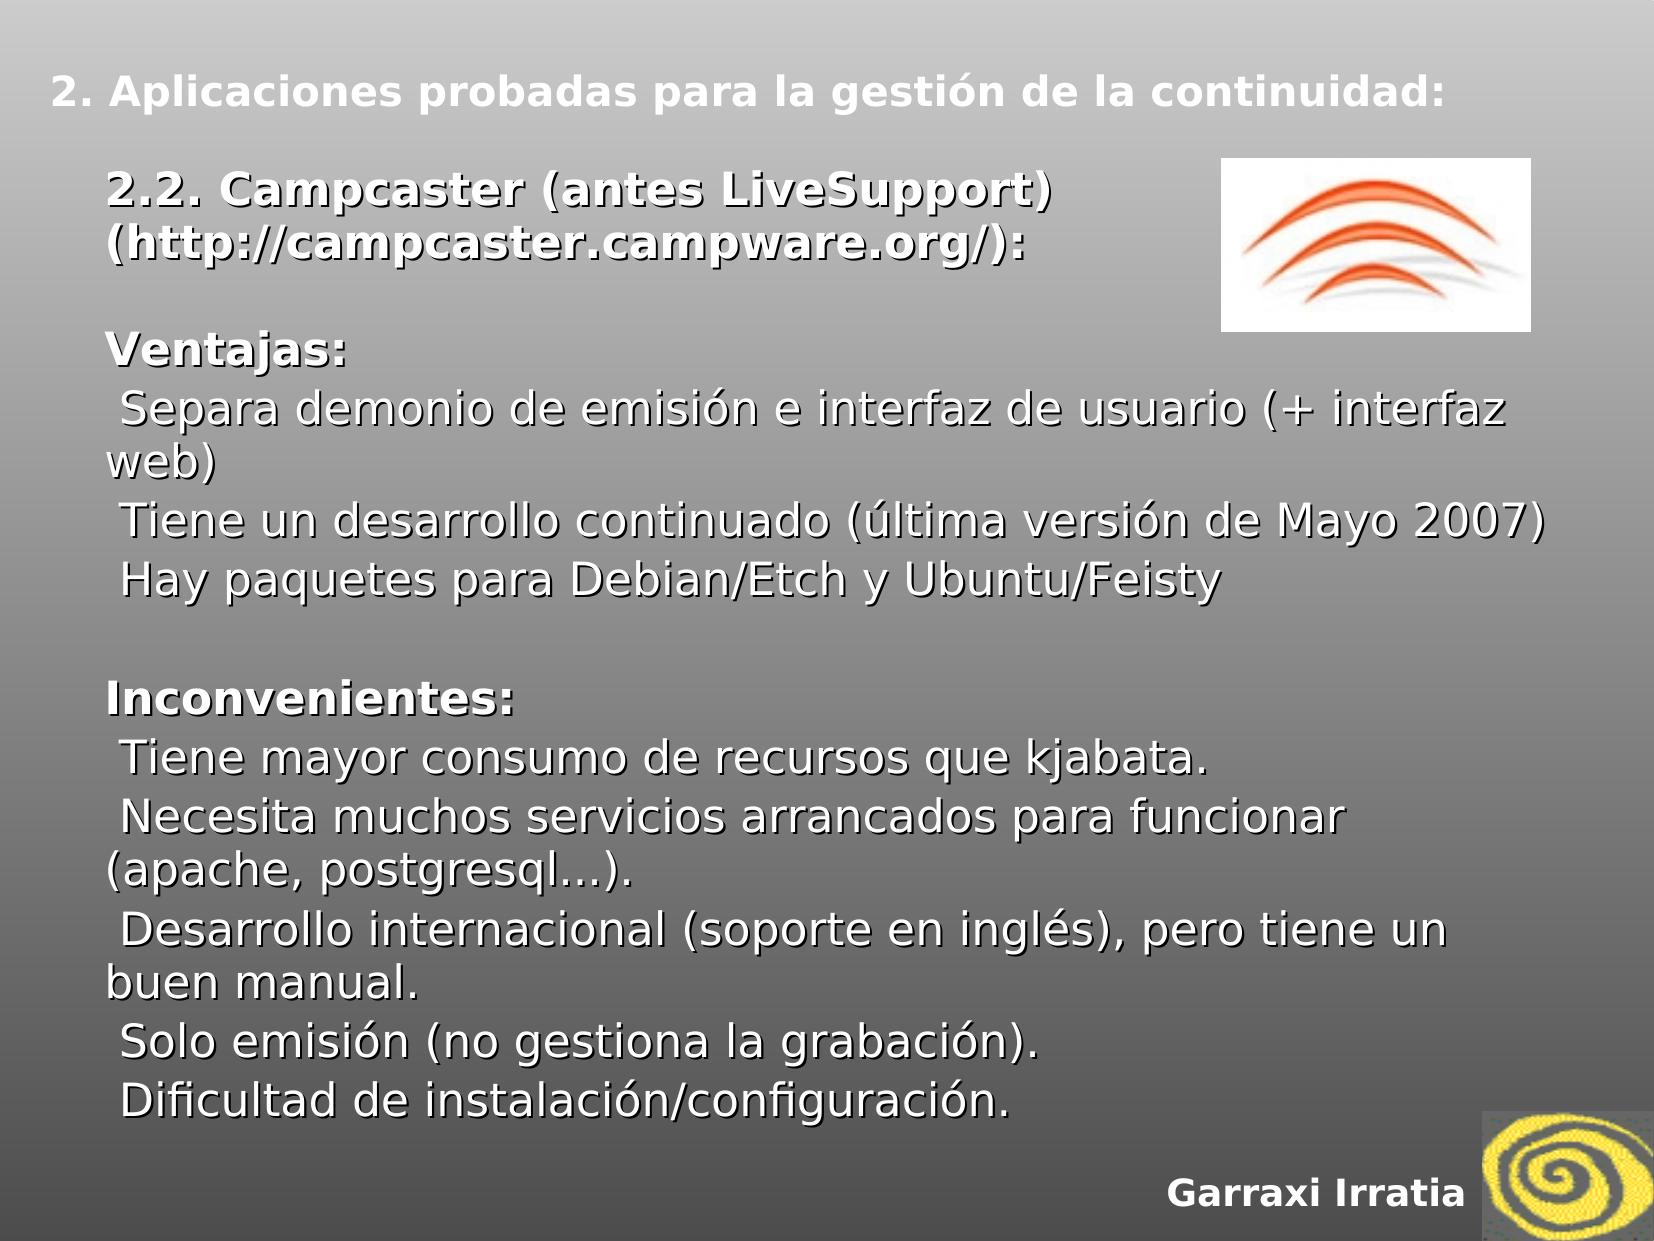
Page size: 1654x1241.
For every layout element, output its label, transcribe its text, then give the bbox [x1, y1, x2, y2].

picture [1221, 158, 1531, 332]
picture [1482, 1111, 1654, 1241]
text_box 2. Aplicaciones probadas para la gestión de la continuidad: [34, 60, 1595, 125]
text_box 2.2. Campcaster (antes LiveSupport) (http://campcaster.campware.org/): Ventajas: Separa demonio de emisión e interfaz de usuario (+ interfaz web) Tiene un desarrollo continuado (última versión de Mayo 2007) Hay paquetes para Debian/Etch y Ubuntu/Feisty Inconvenientes: Tiene mayor consumo de recursos que kjabata. Necesita muchos servicios arrancados para funcionar (apache, postgresql...). Desarrollo internacional (soporte en inglés), pero tiene un buen manual. Solo emisión (no gestiona la grabación). Dificultad de instalación/configuración. [89, 155, 1569, 1189]
